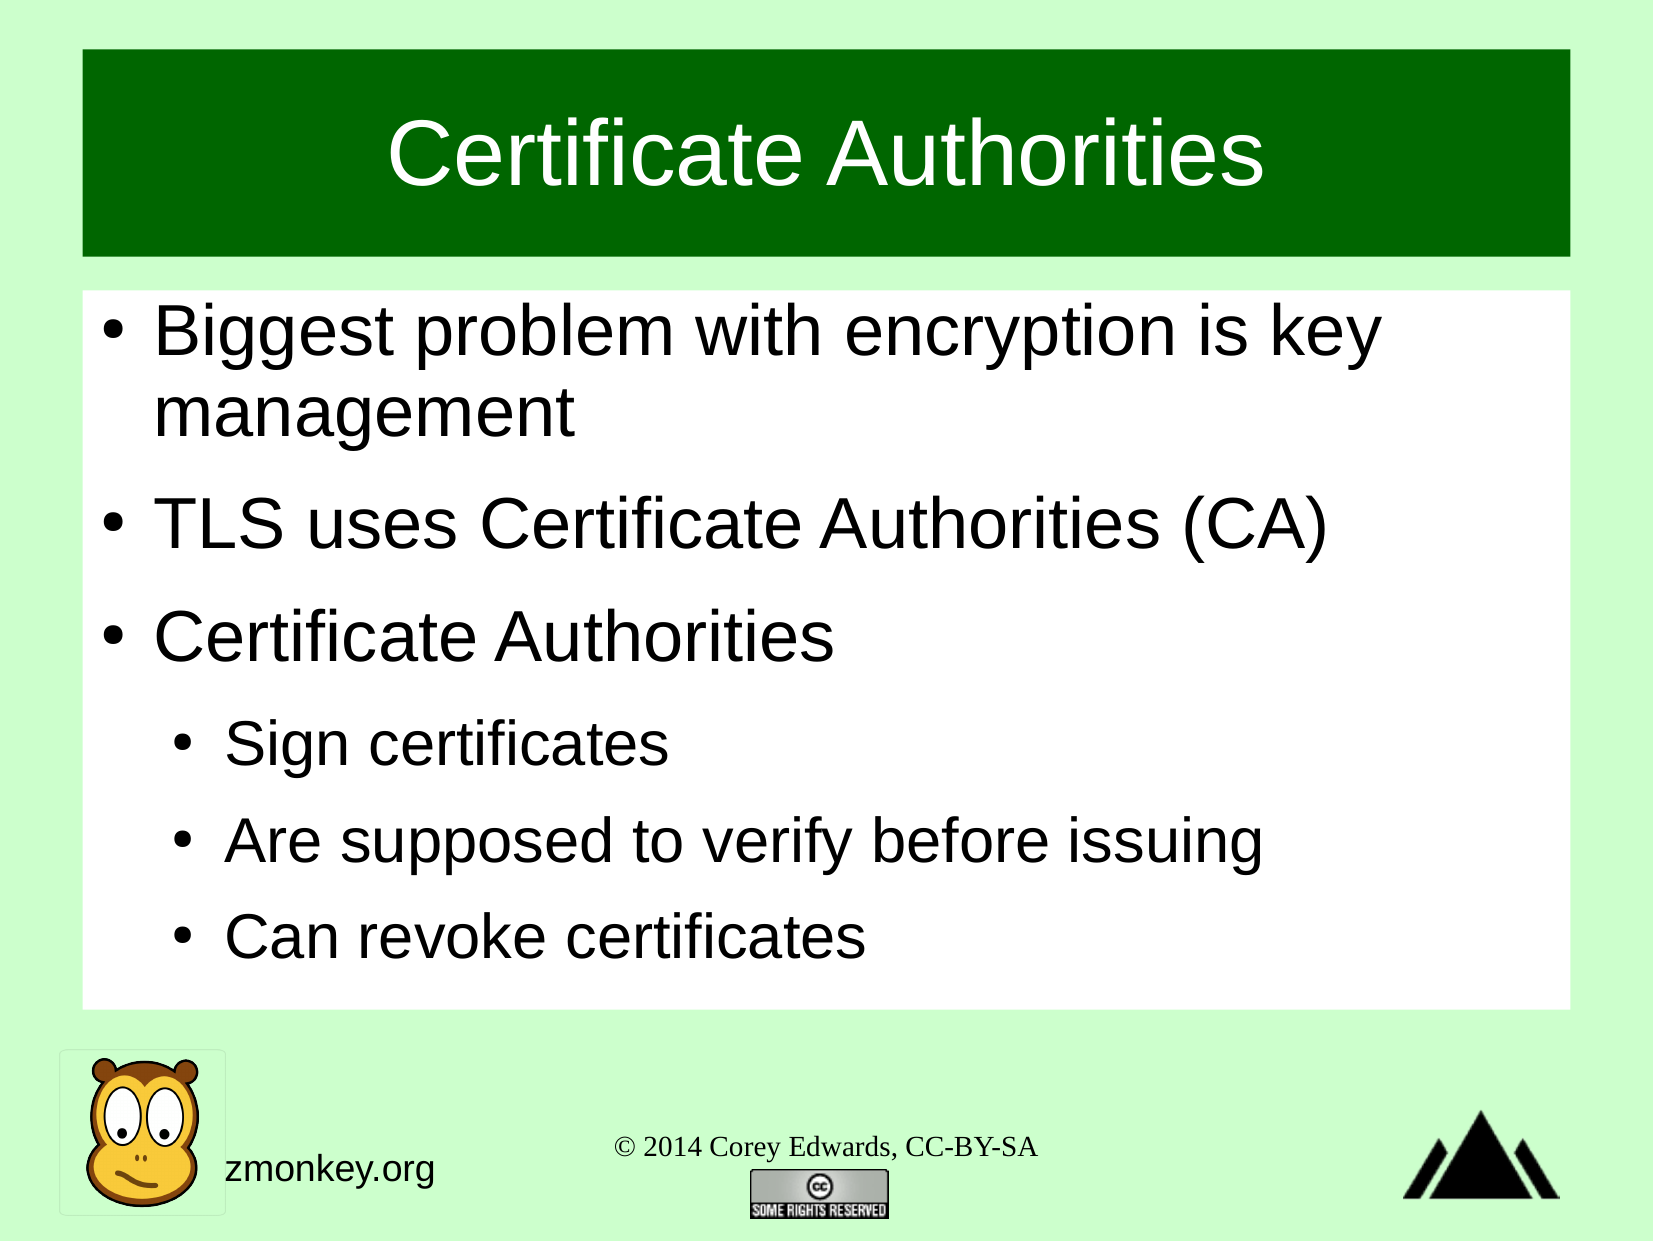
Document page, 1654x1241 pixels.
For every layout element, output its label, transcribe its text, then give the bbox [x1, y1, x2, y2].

title Certificate Authorities [82, 49, 1571, 257]
picture [59, 1049, 226, 1216]
picture [750, 1169, 889, 1219]
list Biggest problem with encryption is key management TLS uses Certificate Authorities (CA) Certificate Authorities Sign certificates Are supposed to verify before issuing Can revoke certificates [82, 290, 1571, 1010]
picture [1403, 1109, 1560, 1225]
